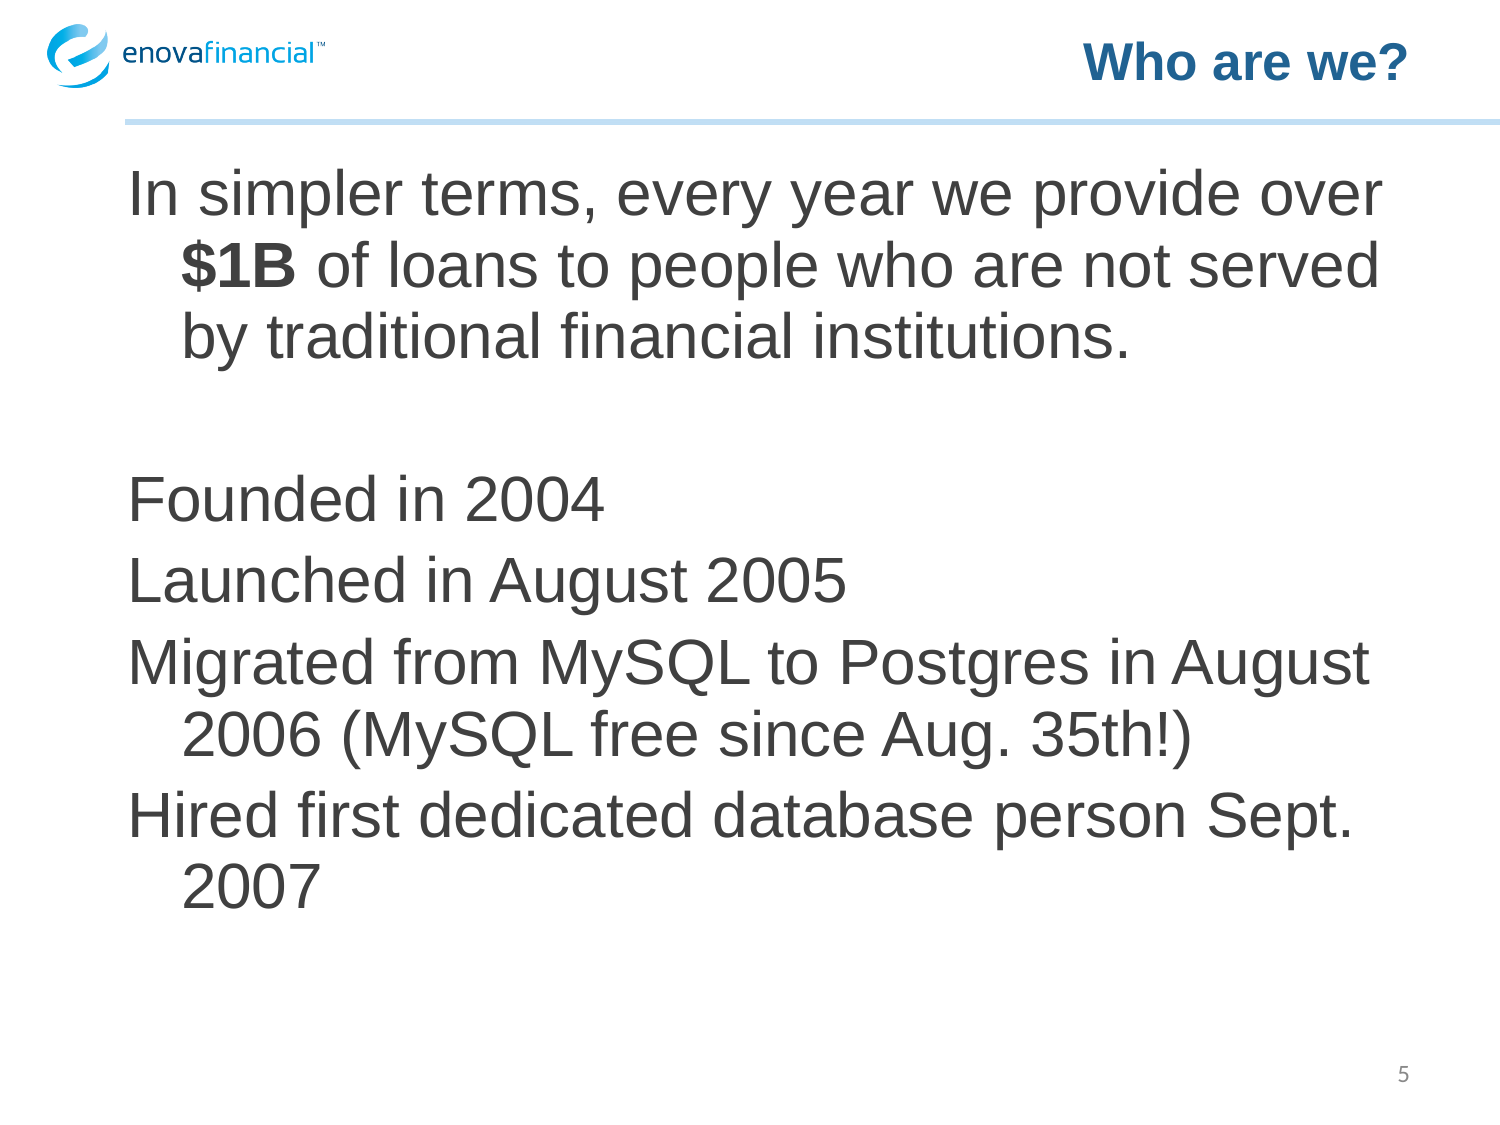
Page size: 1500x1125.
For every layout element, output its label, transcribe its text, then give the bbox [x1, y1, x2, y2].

picture [125, 119, 1500, 125]
list In simpler terms, every year we provide over $1B of loans to people who are not served by traditional financial institutions. Founded in 2004 Launched in August 2005 Migrated from MySQL to Postgres in August 2006 (MySQL free since Aug. 35th!) Hired first dedicated database person Sept. 2007 [112, 149, 1425, 988]
list Who are we? [387, 24, 1426, 100]
text_box 28 [1074, 1042, 1426, 1103]
picture [47, 24, 325, 88]
